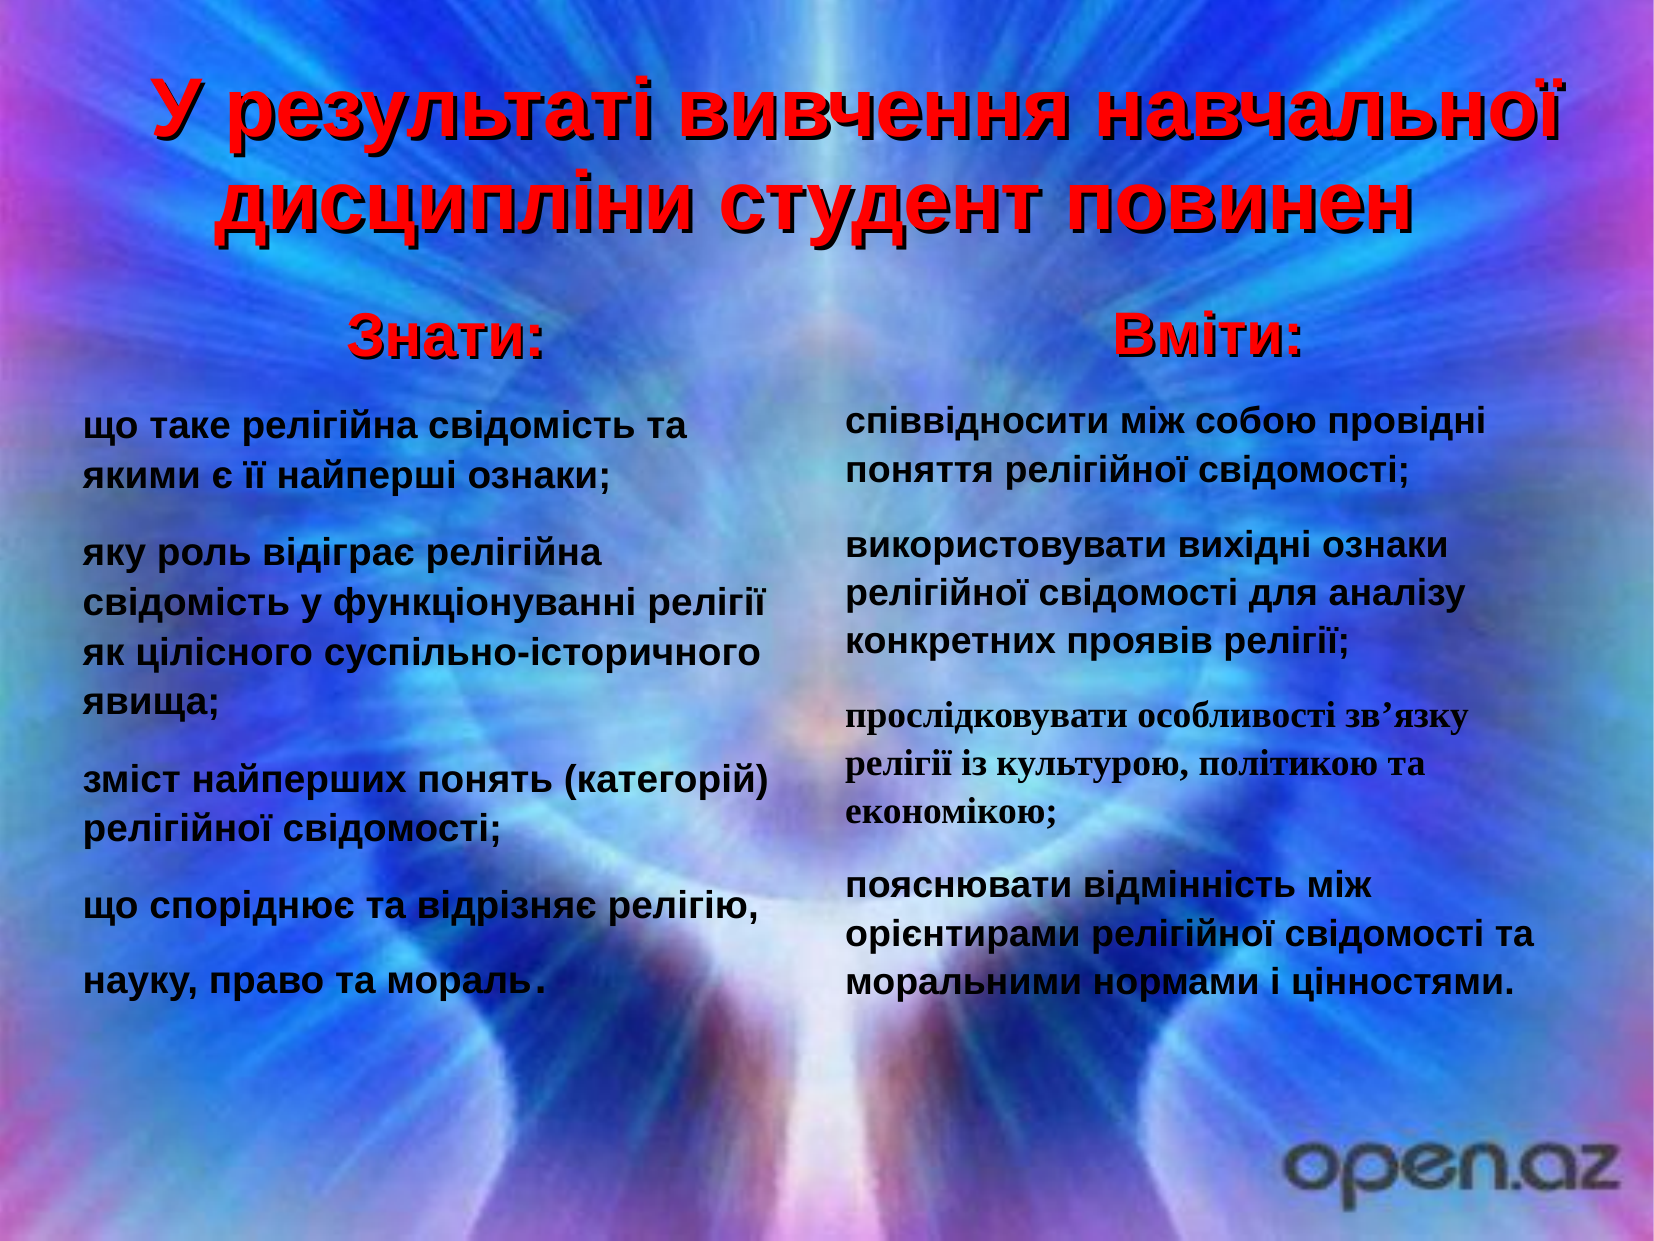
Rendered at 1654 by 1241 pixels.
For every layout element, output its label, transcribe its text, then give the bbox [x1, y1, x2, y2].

title У результаті вивчення навчальної дисципліни студент повинен [82, 50, 1571, 258]
list Вміти: співвідносити між собою провідні поняття релігійної свідомості; використовувати вихідні ознаки релігійної свідомості для аналізу конкретних проявів релігії; прослідковувати особливості зв’язку релігії із культурою, політикою та економікою; пояснювати відмінність між орієнтирами релігійної свідомості та моральними нормами і цінностями. [845, 290, 1572, 1010]
picture [0, 0, 1654, 1241]
list Знати: що таке релігійна свідомість та якими є її найперші ознаки; яку роль відіграє релігійна свідомість у функціонуванні релігії як цілісного суспільно-історичного явища; зміст найперших понять (категорій) релігійної свідомості; що споріднює та відрізняє релігію, науку, право та мораль. [82, 290, 809, 1010]
